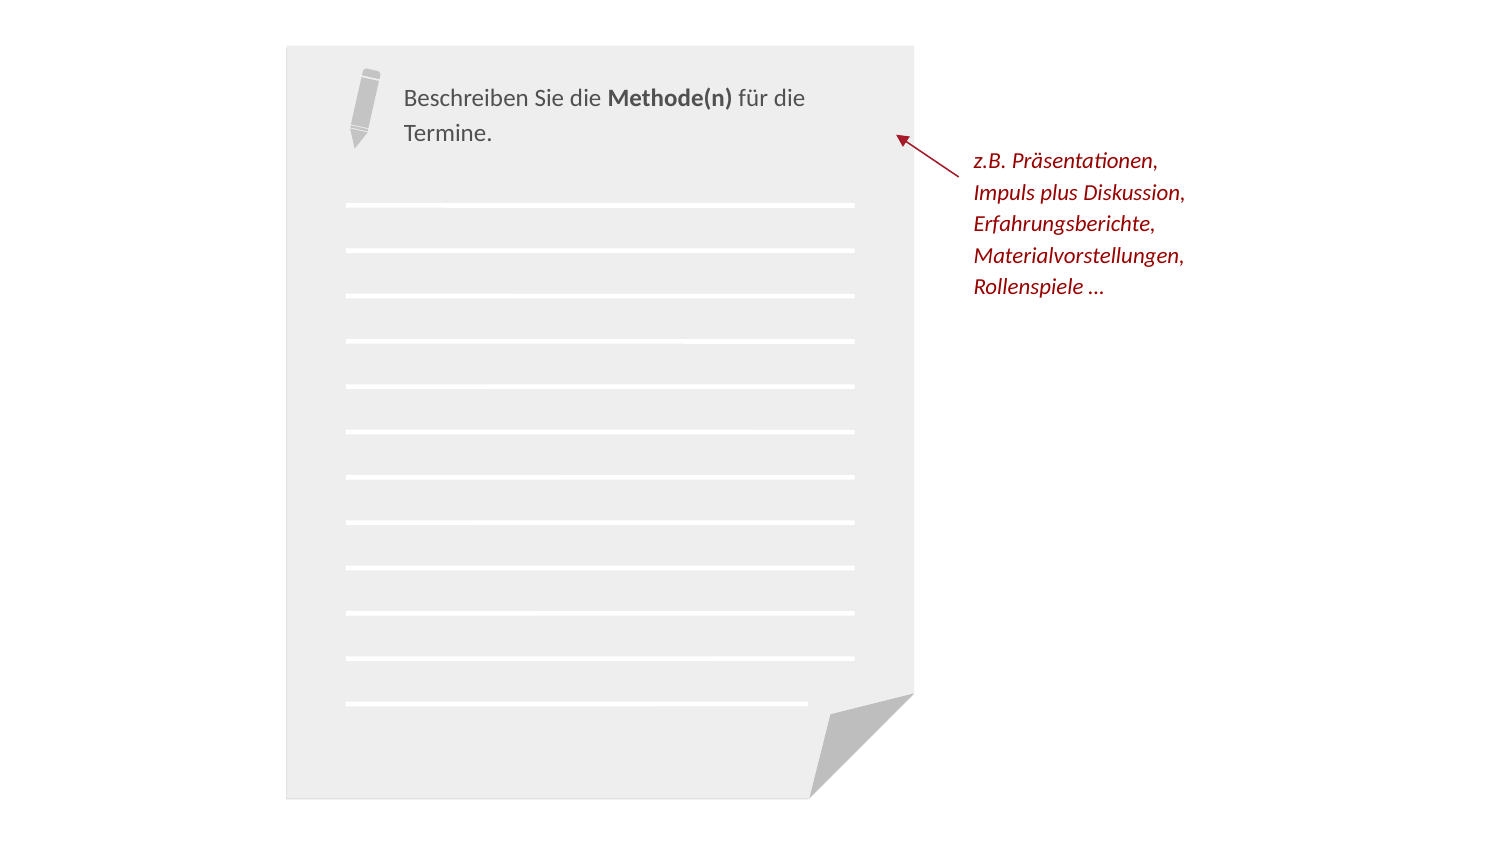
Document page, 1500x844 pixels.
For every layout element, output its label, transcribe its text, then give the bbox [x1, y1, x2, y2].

text_box [286, 45, 915, 799]
text_box Beschreiben Sie die Methode(n) für die Termine. [388, 62, 890, 161]
text_box z.B. Präsentationen, Impuls plus Diskussion, Erfahrungsberichte, Materialvorstellungen, Rollenspiele … [958, 126, 1214, 315]
